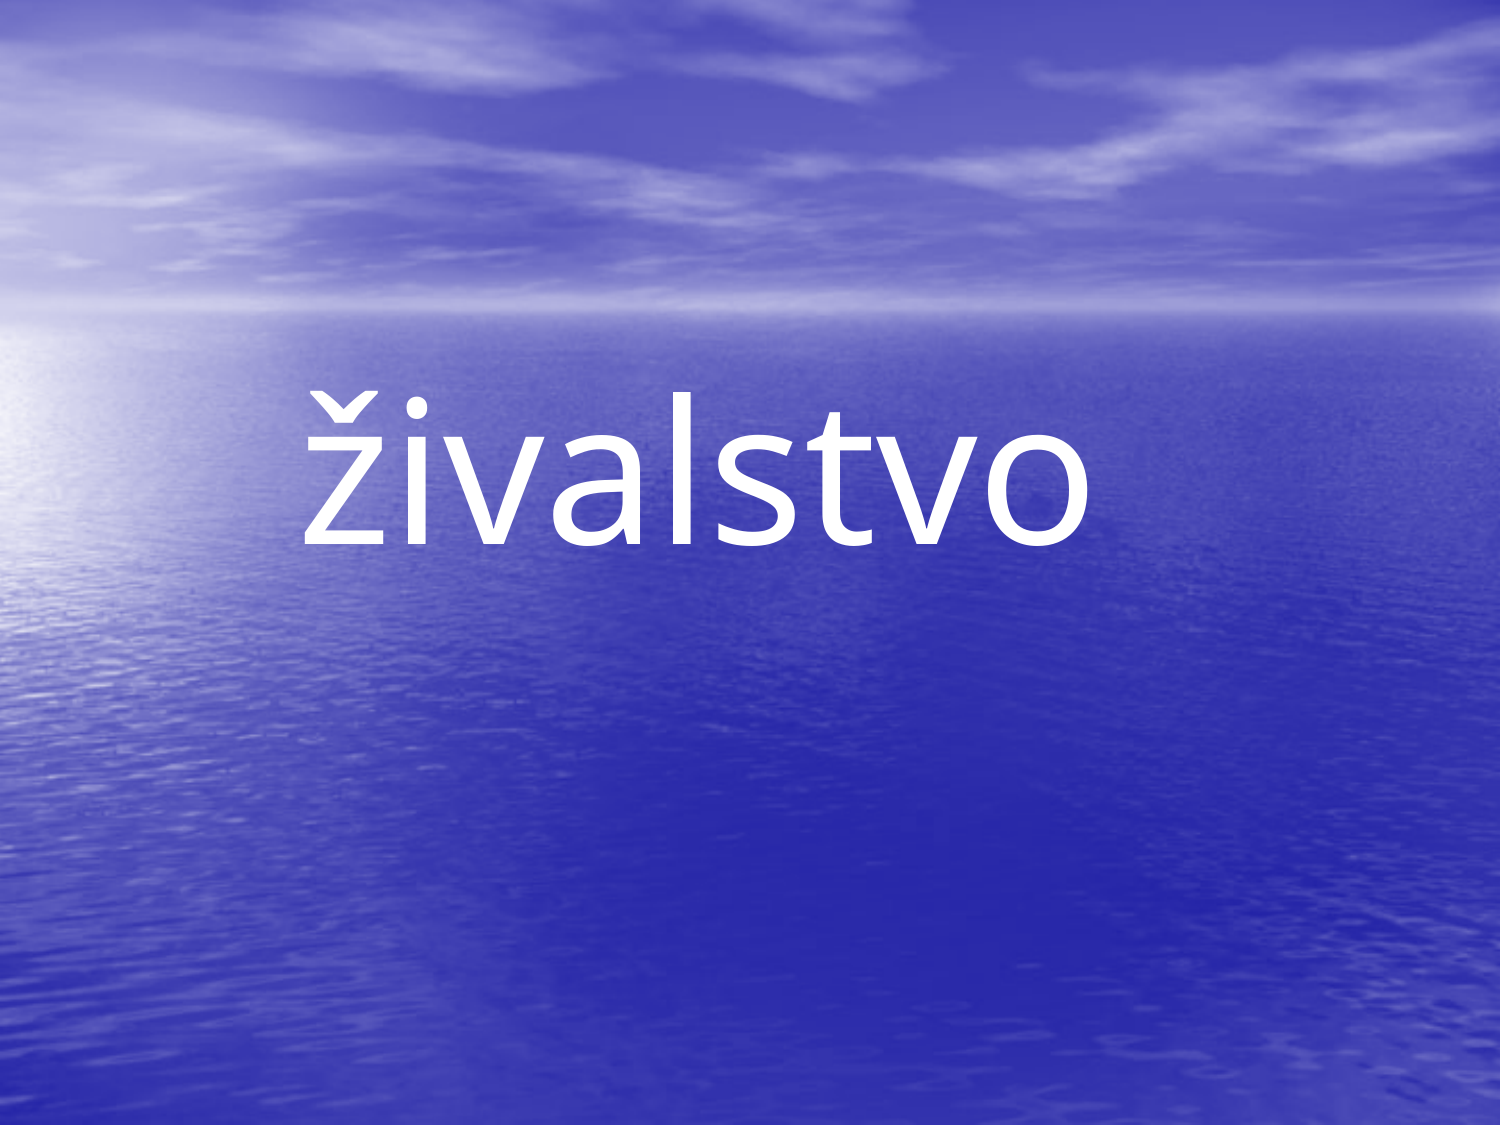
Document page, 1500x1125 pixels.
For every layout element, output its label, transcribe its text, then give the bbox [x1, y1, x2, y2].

picture [0, 0, 1500, 1125]
title živalstvo [75, 47, 1425, 882]
